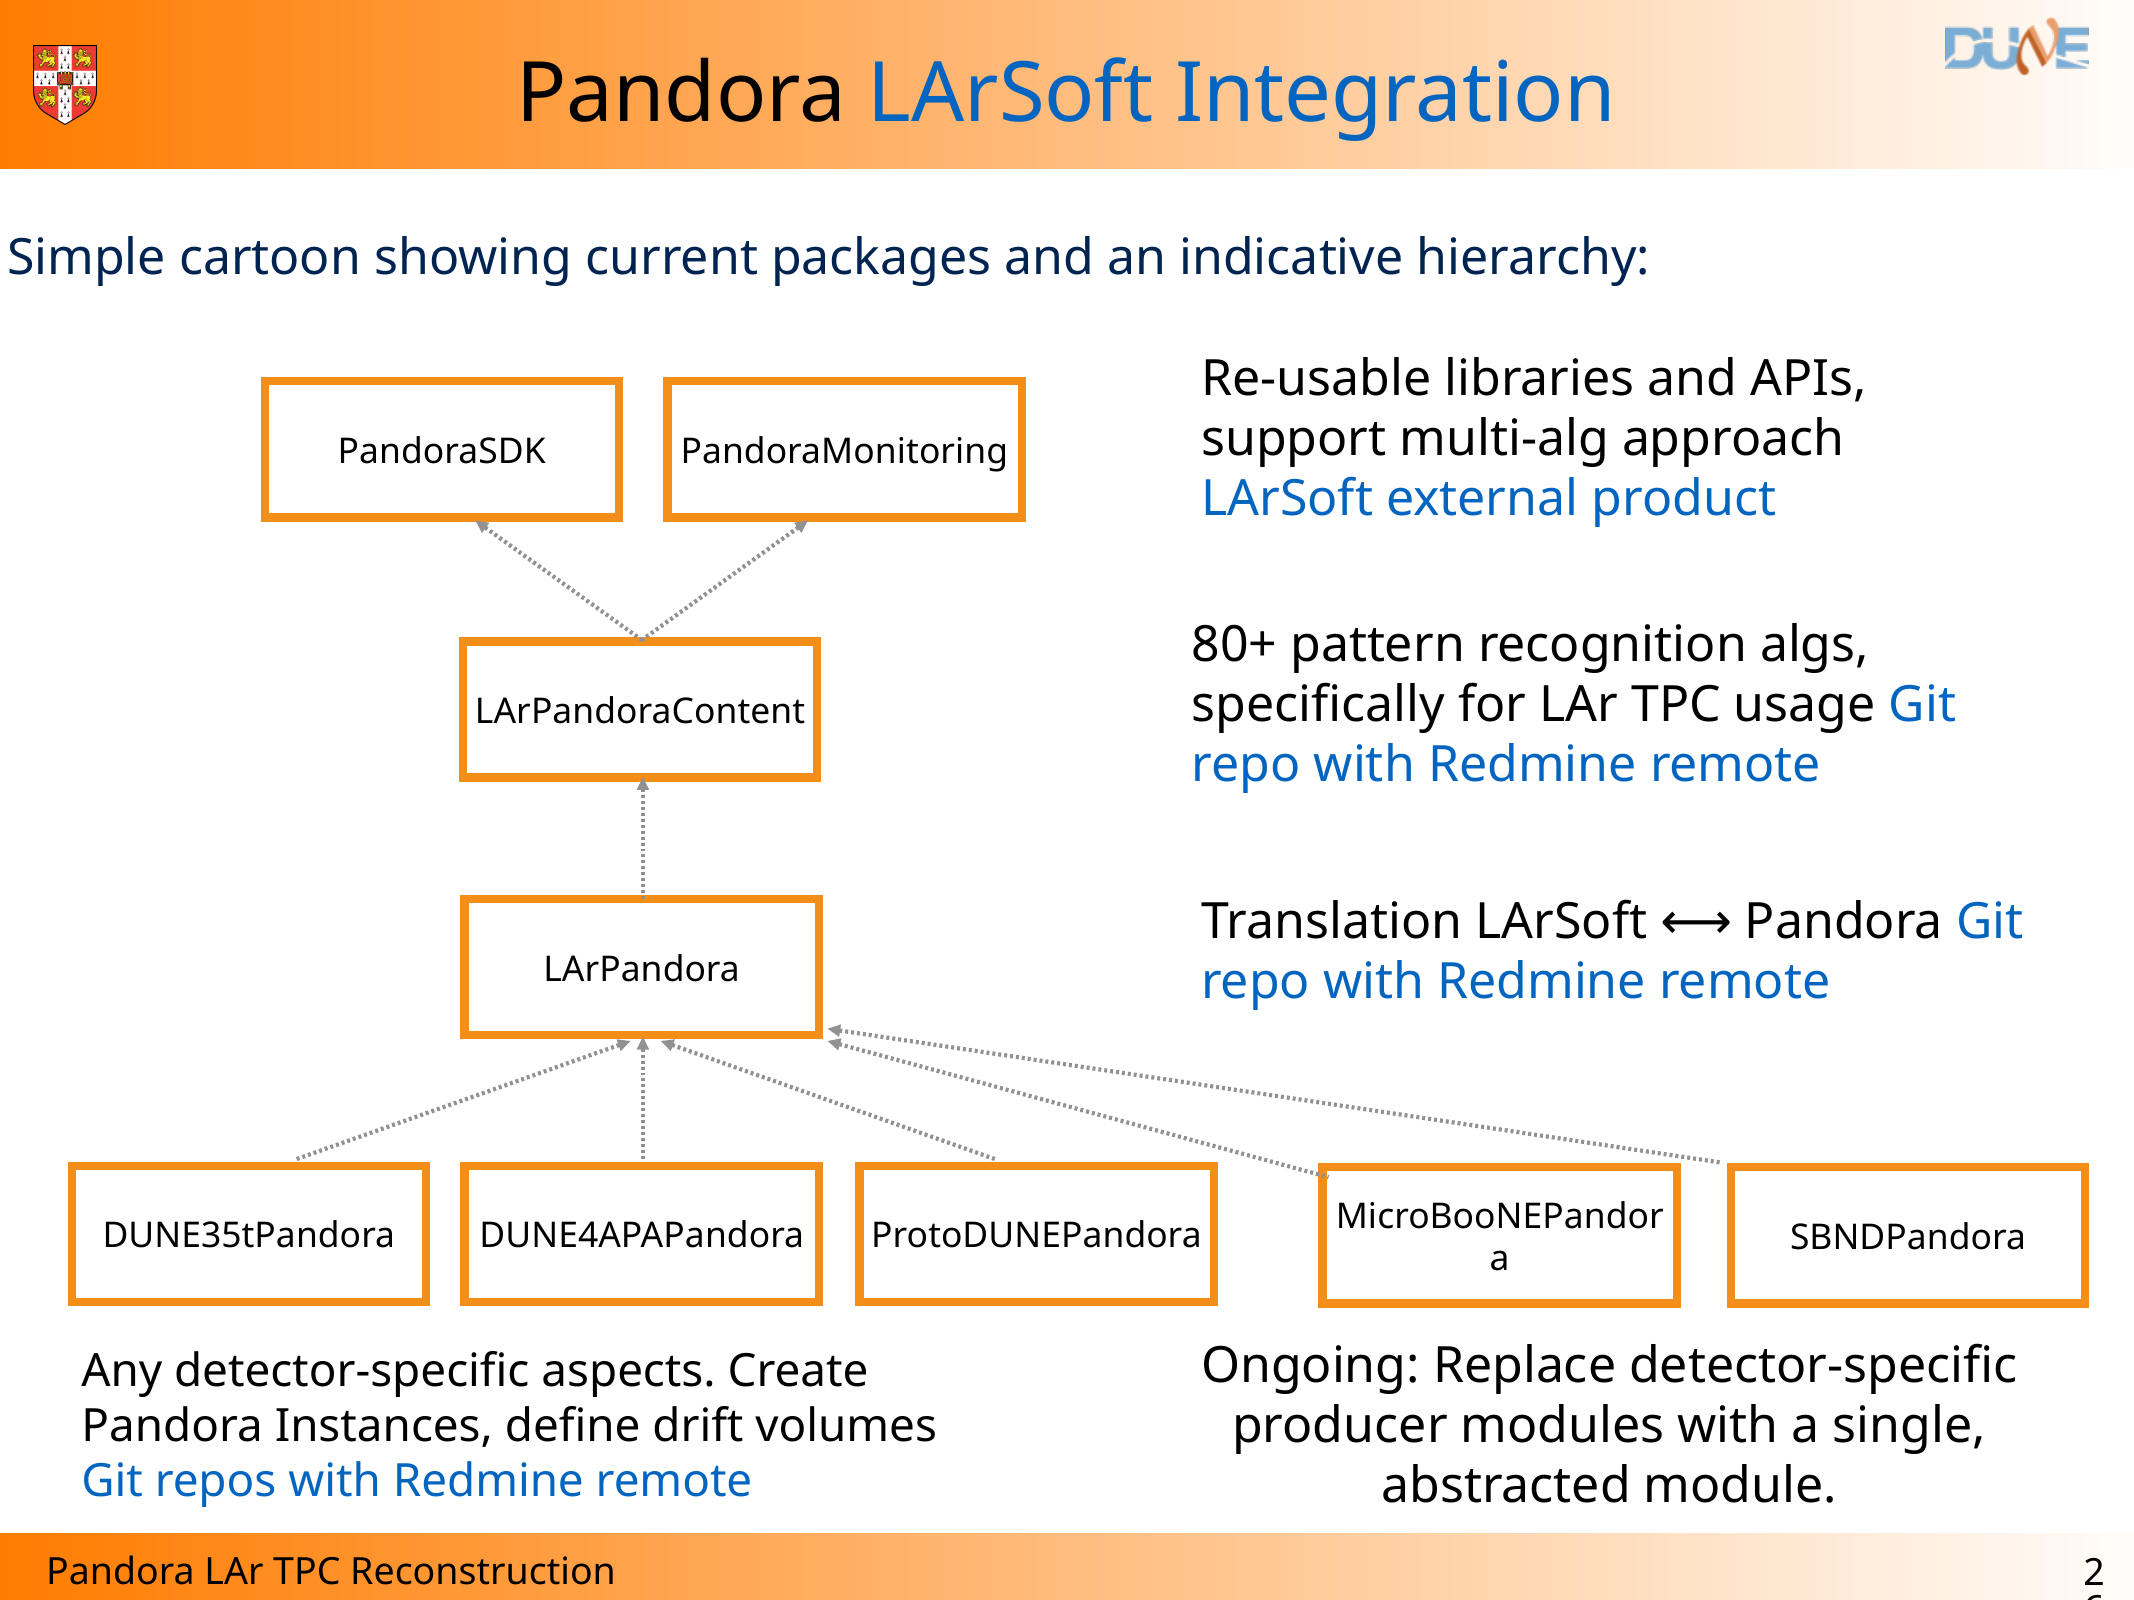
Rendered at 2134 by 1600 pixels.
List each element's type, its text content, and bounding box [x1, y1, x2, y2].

text_box <number> [942, 0, 949, 27]
text_box Pandora LArSoft Integration [208, 27, 1925, 150]
text_box Any detector-specific aspects. Create Pandora Instances, define drift volumes Git repos with Redmine remote [73, 1331, 1019, 1514]
text_box MicroBooNEPandora [1322, 1167, 1677, 1304]
text_box LArPandora [464, 899, 819, 1036]
text_box Ongoing: Replace detector-specific producer modules with a single, abstracted module. [1093, 1324, 2126, 1522]
text_box ProtoDUNEPandora [859, 1165, 1214, 1302]
text_box Simple cartoon showing current packages and an indicative hierarchy: [0, 216, 1720, 294]
text_box PandoraMonitoring [667, 381, 1022, 518]
text_box DUNE4APAPandora [464, 1165, 819, 1302]
text_box Re-usable libraries and APIs, support multi-alg approach LArSoft external product [1192, 307, 2056, 564]
picture [1944, 17, 2090, 76]
text_box <number> [2075, 1539, 2132, 1600]
text_box 80+ pattern recognition algs, specifically for LAr TPC usage Git repo with Redmine remote [1183, 543, 2032, 860]
text_box w [cm] [433, 1533, 438, 1600]
text_box PandoraSDK [264, 381, 620, 518]
picture [33, 45, 97, 125]
text_box <number> [942, 1533, 949, 1600]
text_box SBNDPandora [1730, 1167, 2086, 1304]
text_box Translation LArSoft ⟷ Pandora Git repo with Redmine remote [1192, 850, 2044, 1047]
text_box LArPandoraContent [462, 641, 818, 778]
text_box DUNE35tPandora [71, 1165, 427, 1302]
